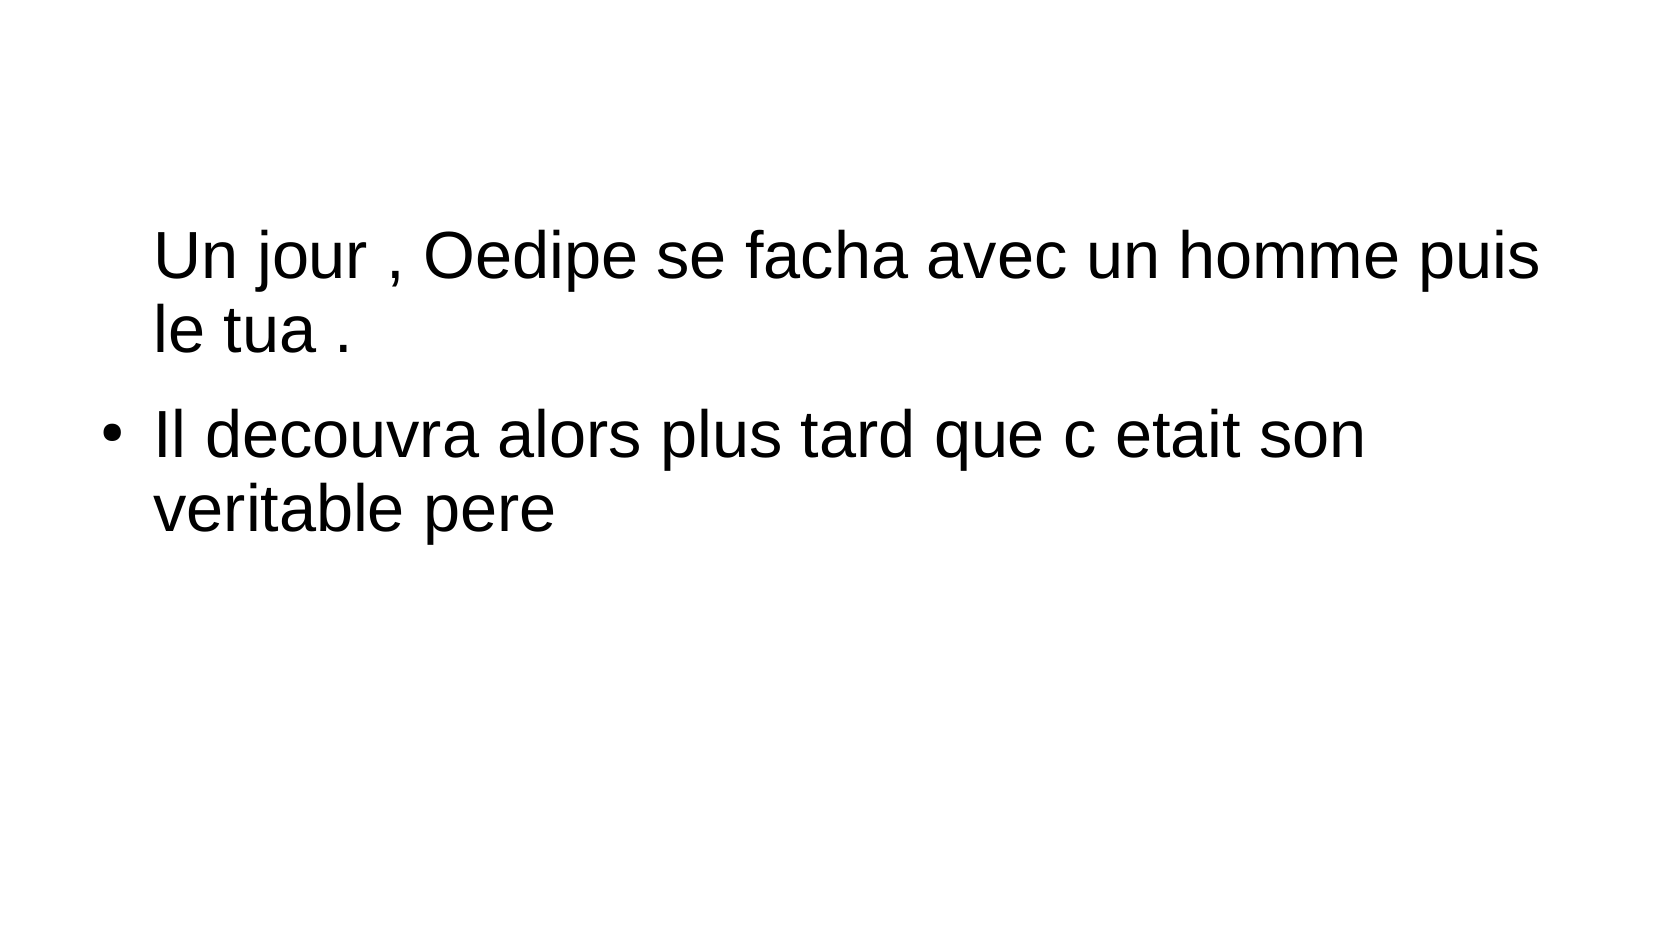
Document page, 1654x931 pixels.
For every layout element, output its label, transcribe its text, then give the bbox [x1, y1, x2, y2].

list Un jour , Oedipe se facha avec un homme puis le tua . Il decouvra alors plus tard que c etait son veritable pere [82, 217, 1571, 758]
